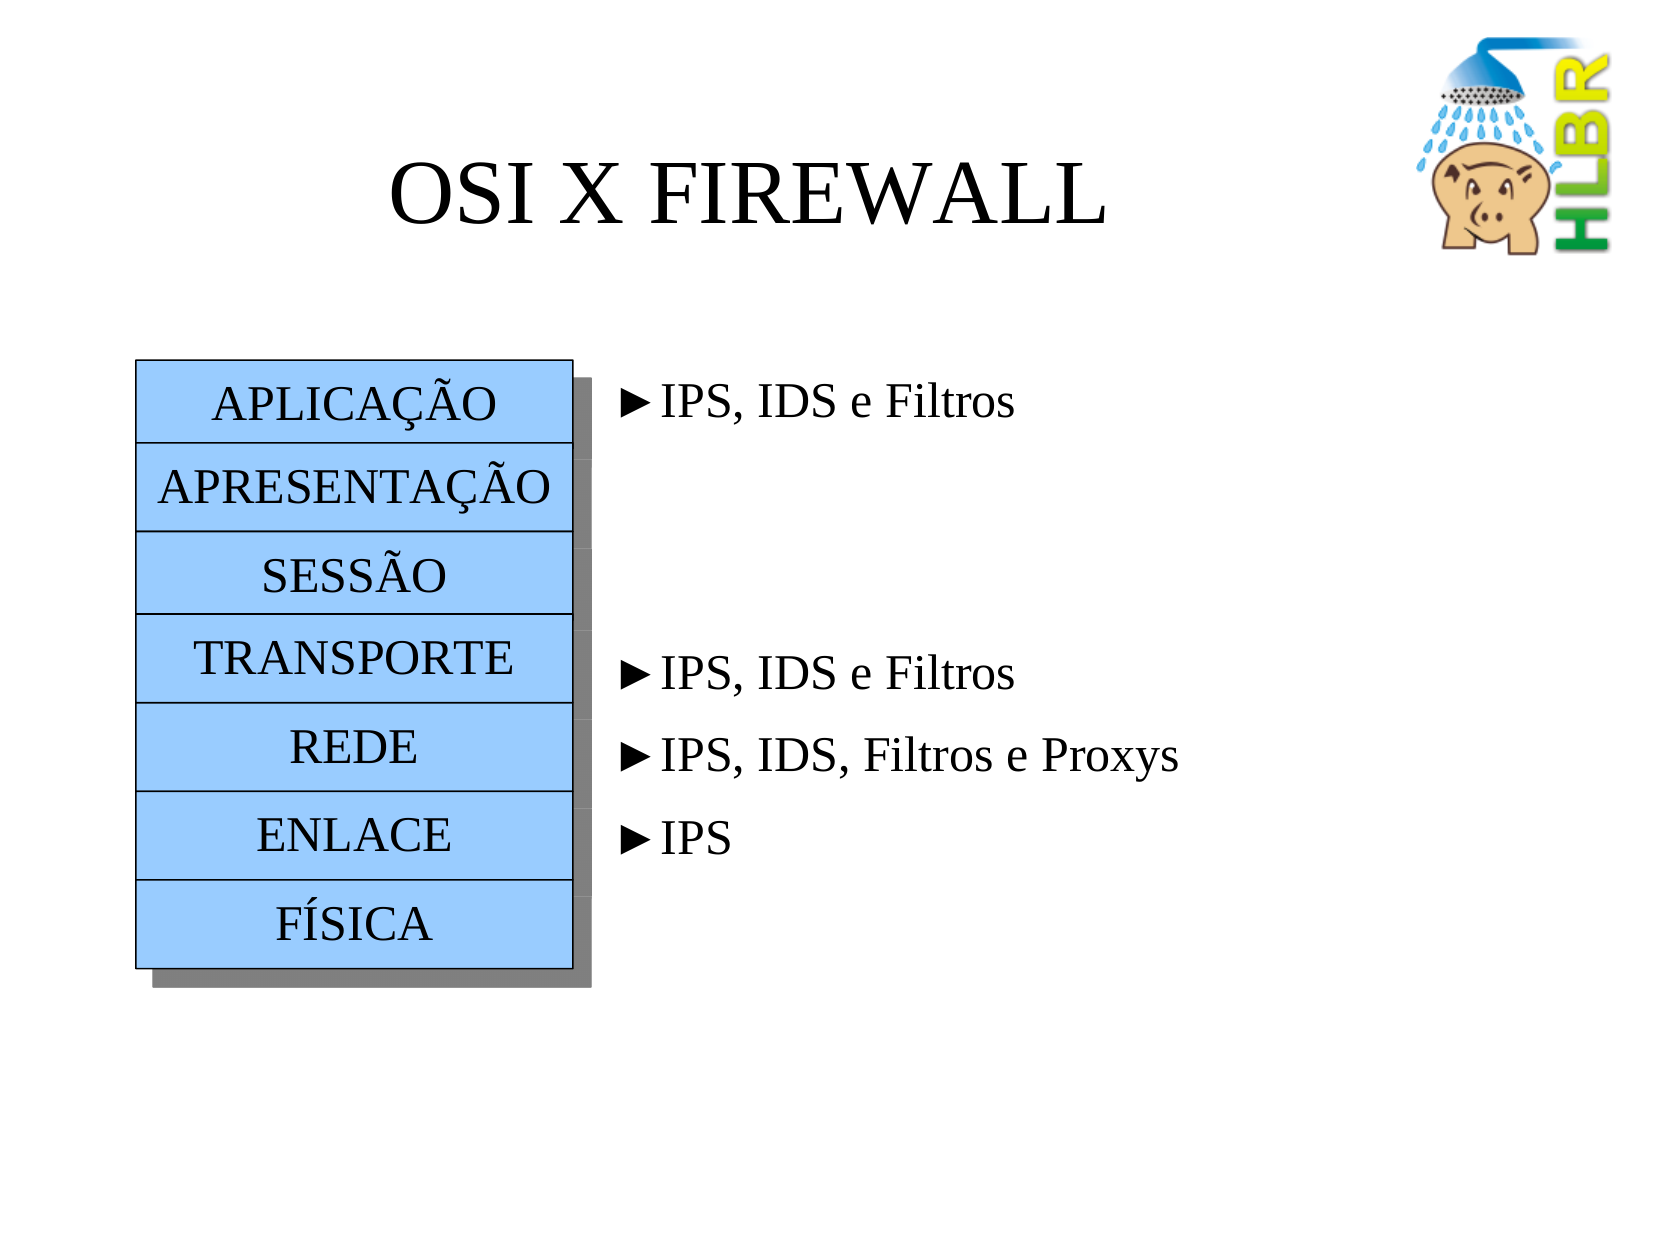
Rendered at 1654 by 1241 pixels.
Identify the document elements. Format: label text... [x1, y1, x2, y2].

title OSI X FIREWALL [112, 76, 1388, 312]
text_box APRESENTAÇÃO [135, 442, 573, 531]
text_box TRANSPORTE [135, 613, 573, 702]
text_box ►IPS, IDS, Filtros e Proxys [596, 721, 1394, 795]
picture [1416, 37, 1612, 260]
text_box SESSÃO [135, 531, 573, 614]
text_box REDE [135, 702, 573, 791]
text_box ►IPS [596, 803, 1394, 878]
text_box FÍSICA [135, 879, 573, 969]
text_box ►IPS, IDS e Filtros [596, 367, 1394, 441]
text_box ENLACE [135, 791, 573, 879]
text_box APLICAÇÃO [135, 360, 573, 442]
text_box ►IPS, IDS e Filtros [596, 638, 1394, 712]
